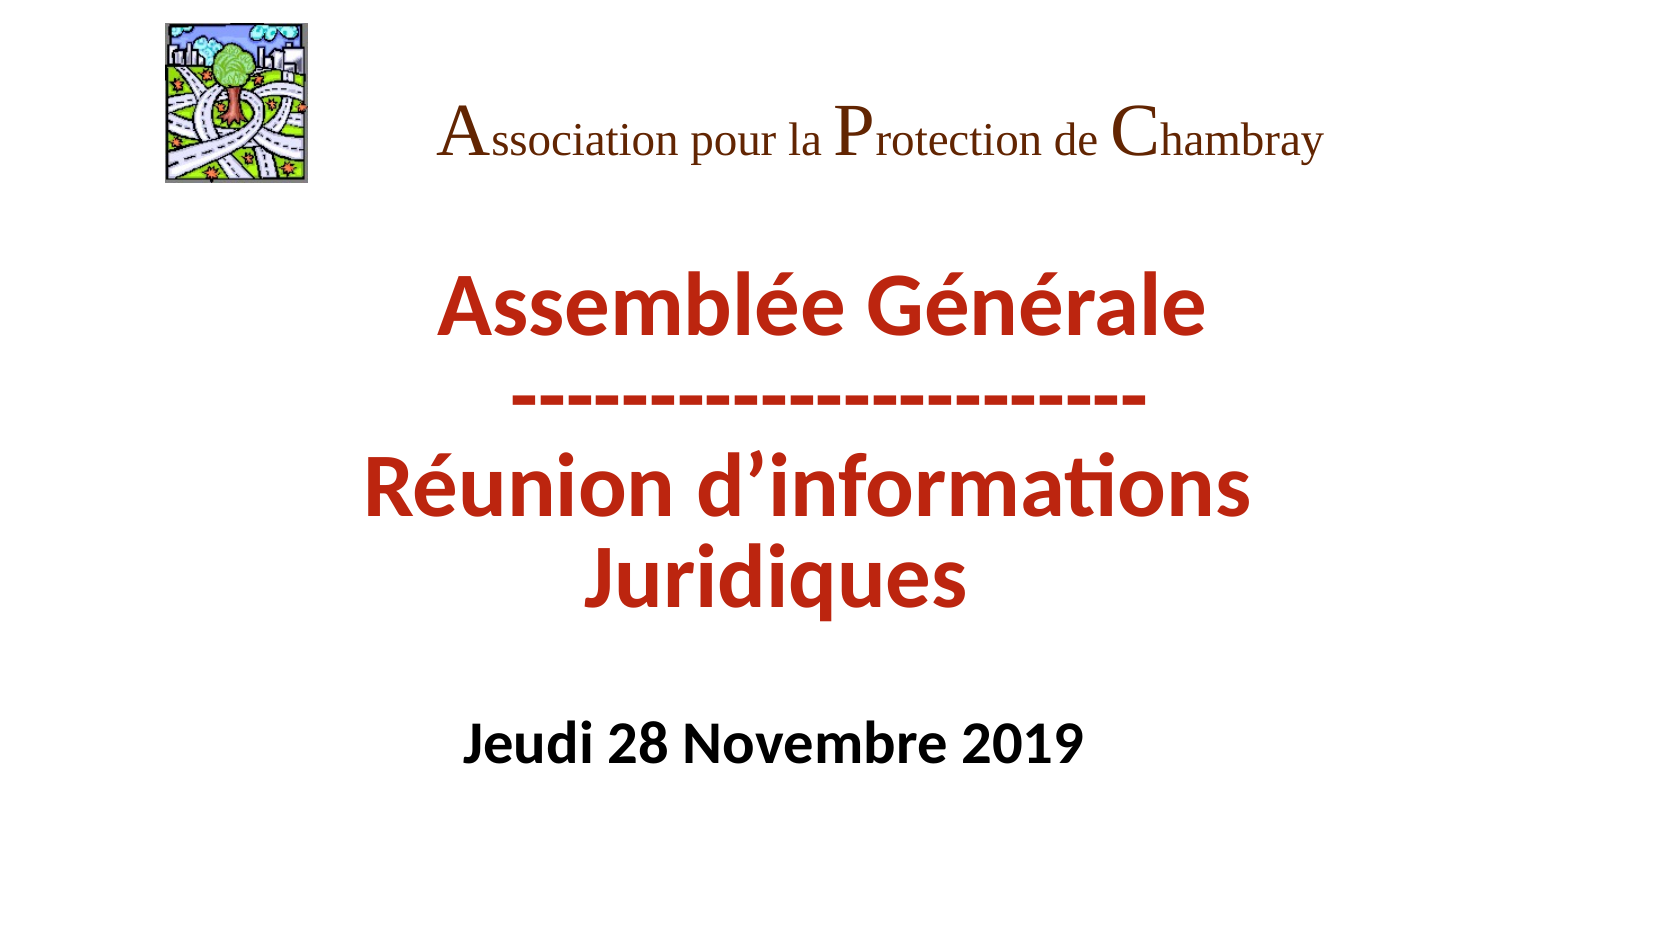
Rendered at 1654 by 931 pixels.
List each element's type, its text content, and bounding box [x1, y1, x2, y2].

picture [165, 23, 308, 183]
text_box Association pour la Protection de Chambray [422, 81, 1446, 180]
text_box Jeudi 28 Novembre 2019 [448, 649, 1182, 786]
text_box Assemblée Générale ----------------------- Réunion d’informations Juridiques [200, 259, 1453, 638]
